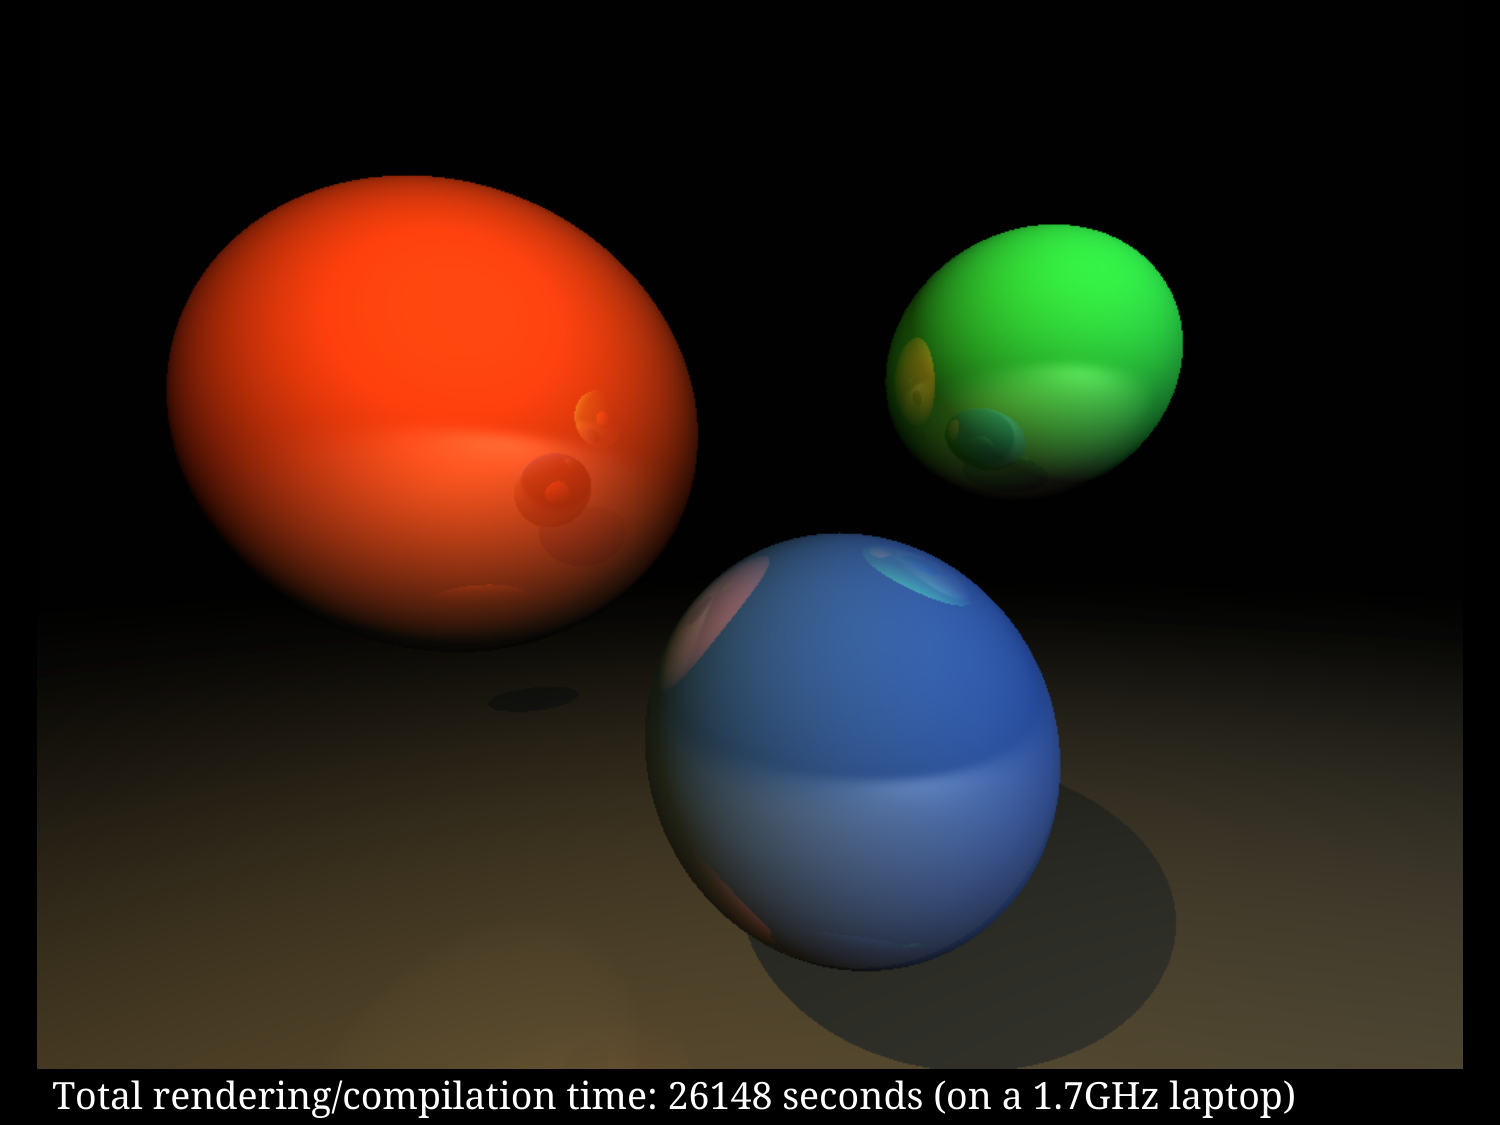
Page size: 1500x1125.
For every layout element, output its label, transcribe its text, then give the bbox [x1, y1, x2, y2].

picture [37, 0, 1463, 1069]
text_box 35 [1413, 1014, 1480, 1090]
text_box Total rendering/compilation time: 26148 seconds (on a 1.7GHz laptop) [37, 1064, 1413, 1125]
